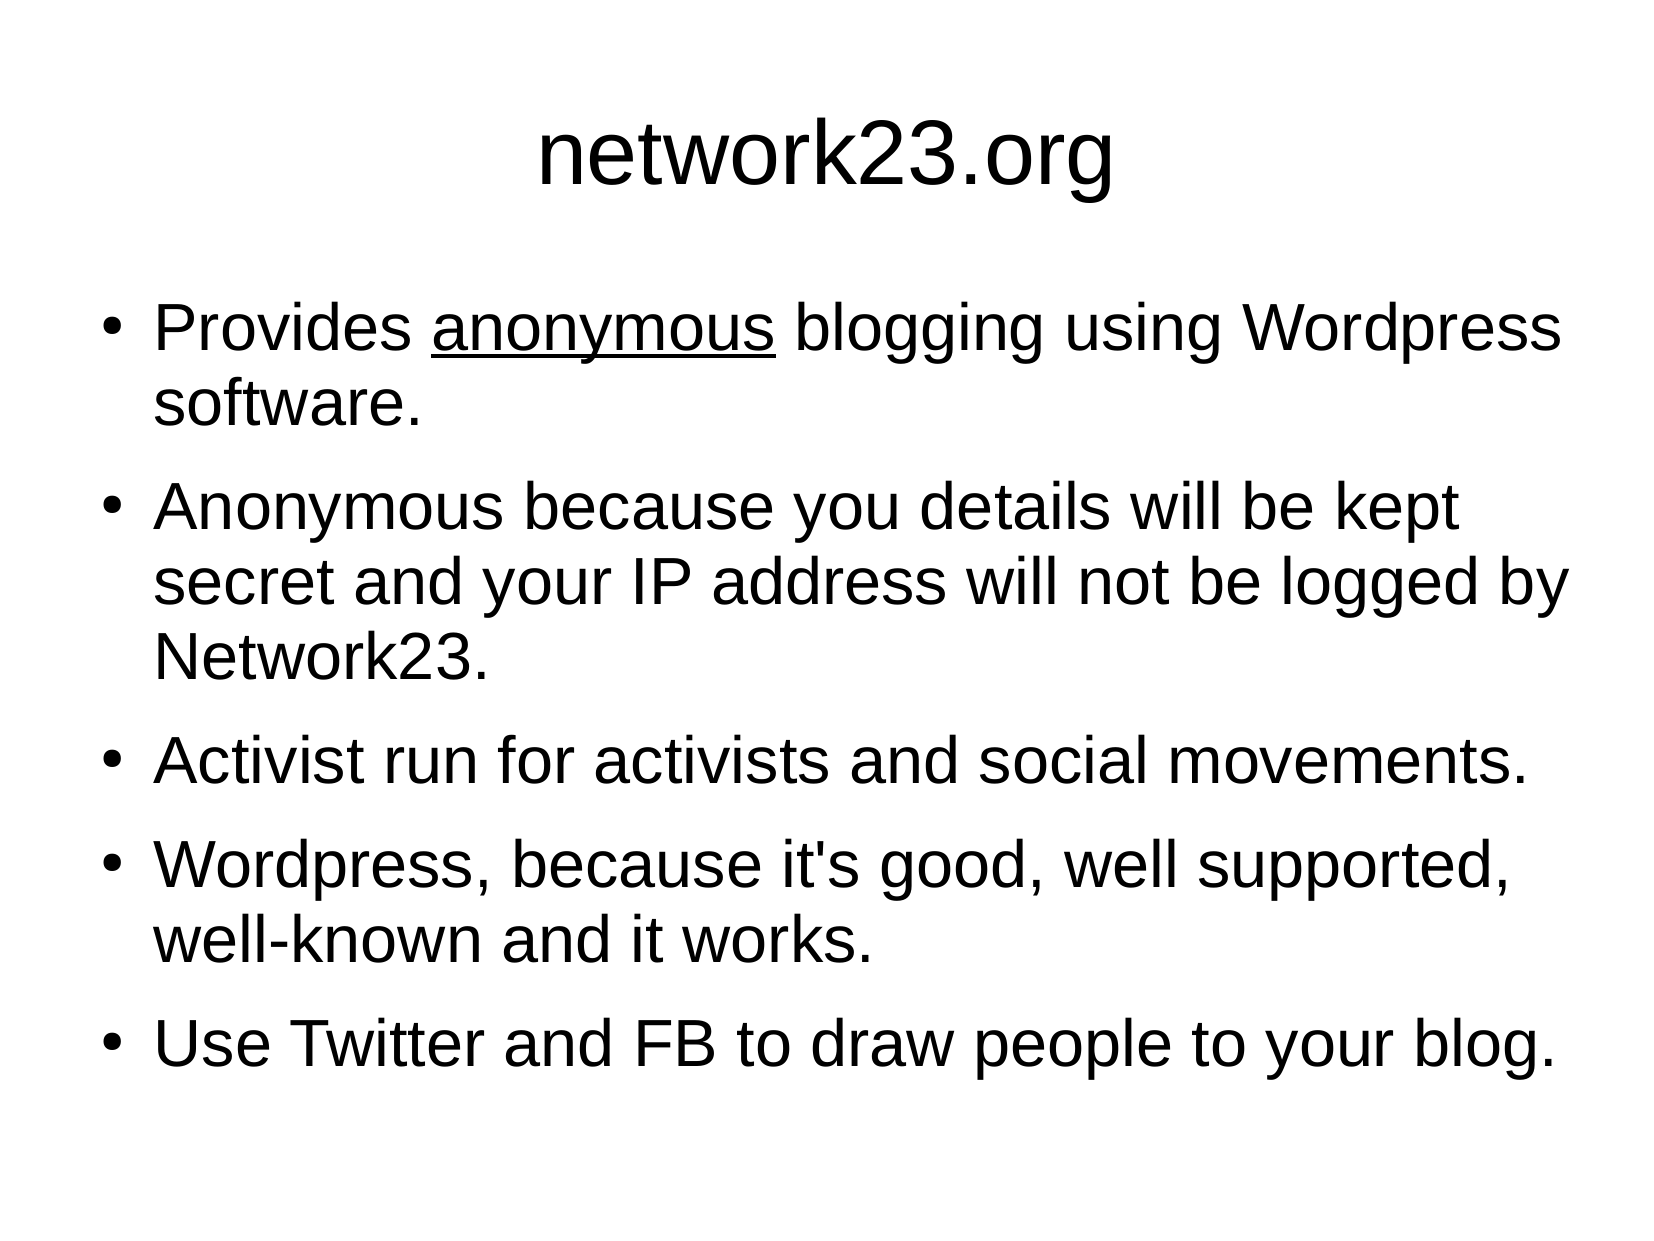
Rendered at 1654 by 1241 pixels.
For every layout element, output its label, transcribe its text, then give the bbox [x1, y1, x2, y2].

title network23.org [82, 49, 1571, 257]
list Provides anonymous blogging using Wordpress software. Anonymous because you details will be kept secret and your IP address will not be logged by Network23. Activist run for activists and social movements. Wordpress, because it's good, well supported, well-known and it works. Use Twitter and FB to draw people to your blog. [82, 290, 1571, 1109]
